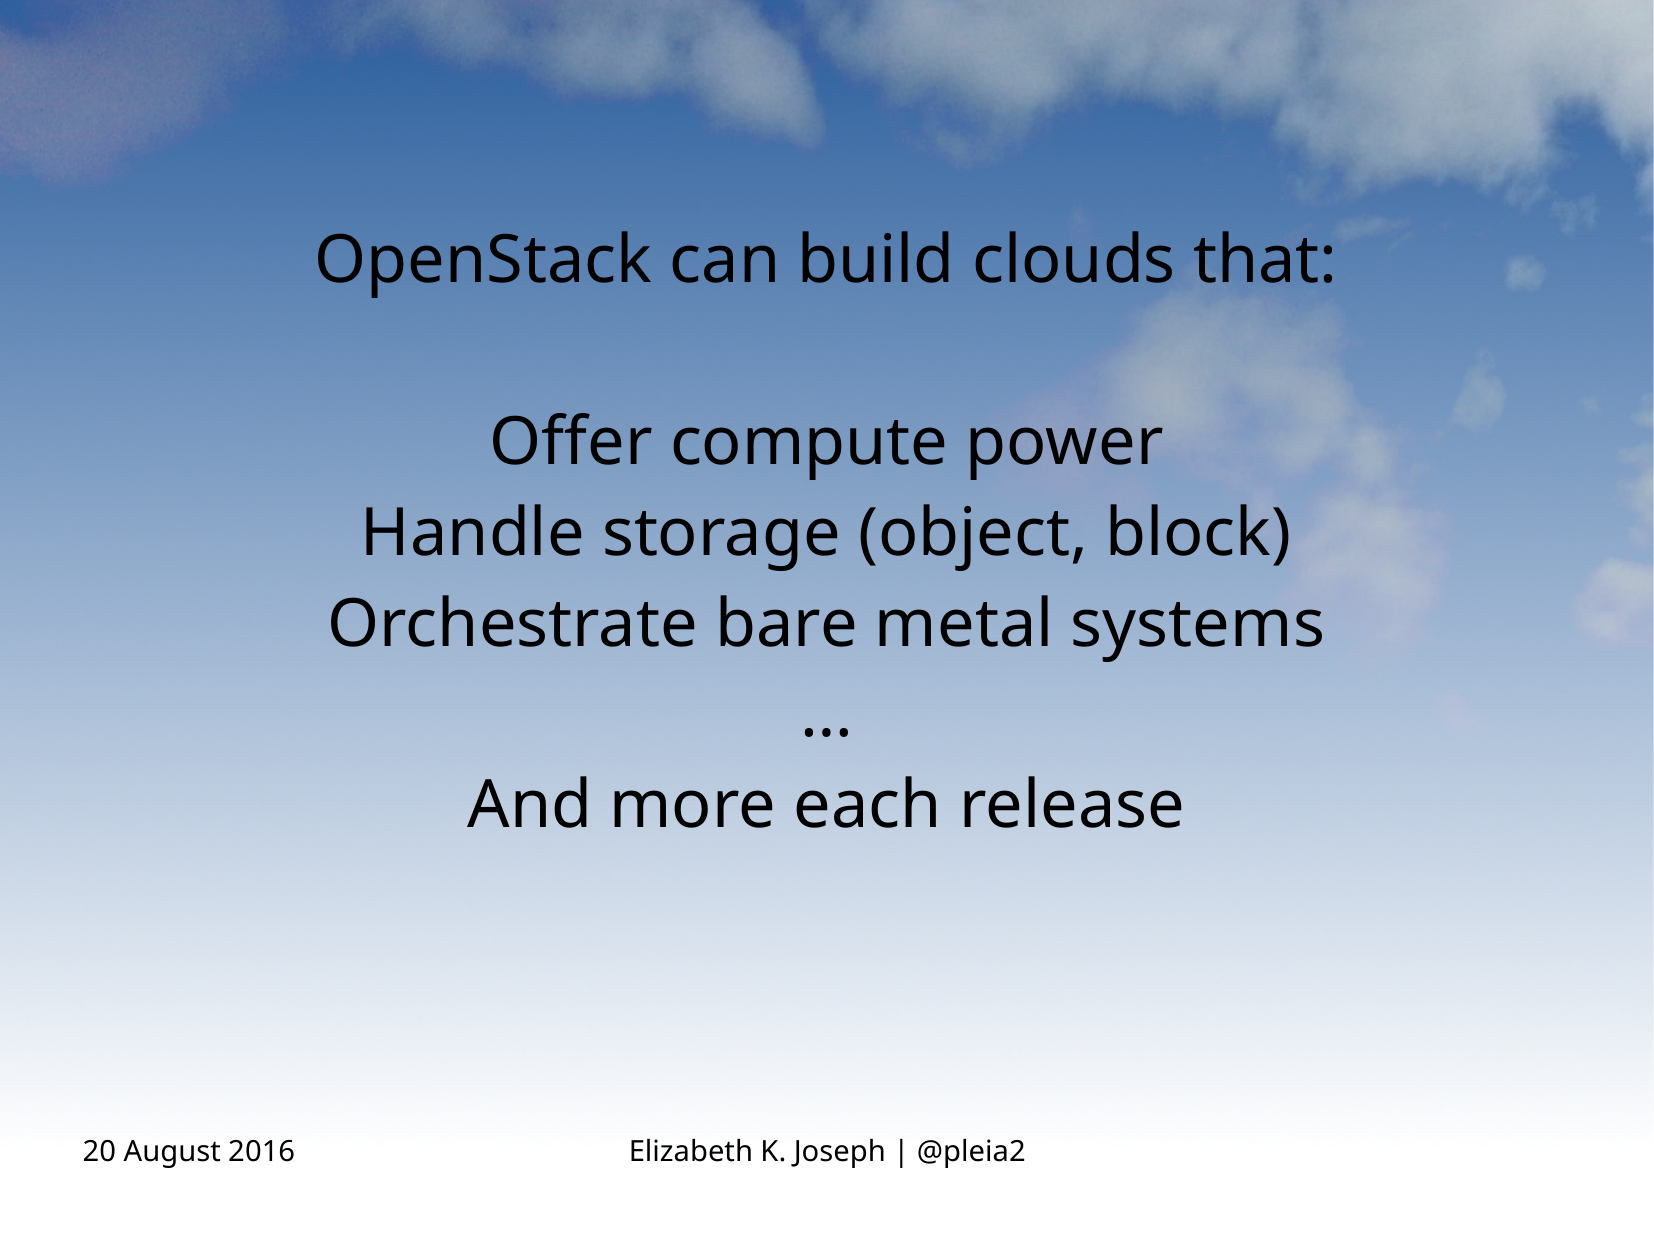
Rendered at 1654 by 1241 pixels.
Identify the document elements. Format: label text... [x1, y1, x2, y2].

picture [0, 0, 1654, 1241]
subtitle OpenStack can build clouds that: Offer compute power Handle storage (object, block) Orchestrate bare metal systems … And more each release [82, 49, 1571, 1010]
